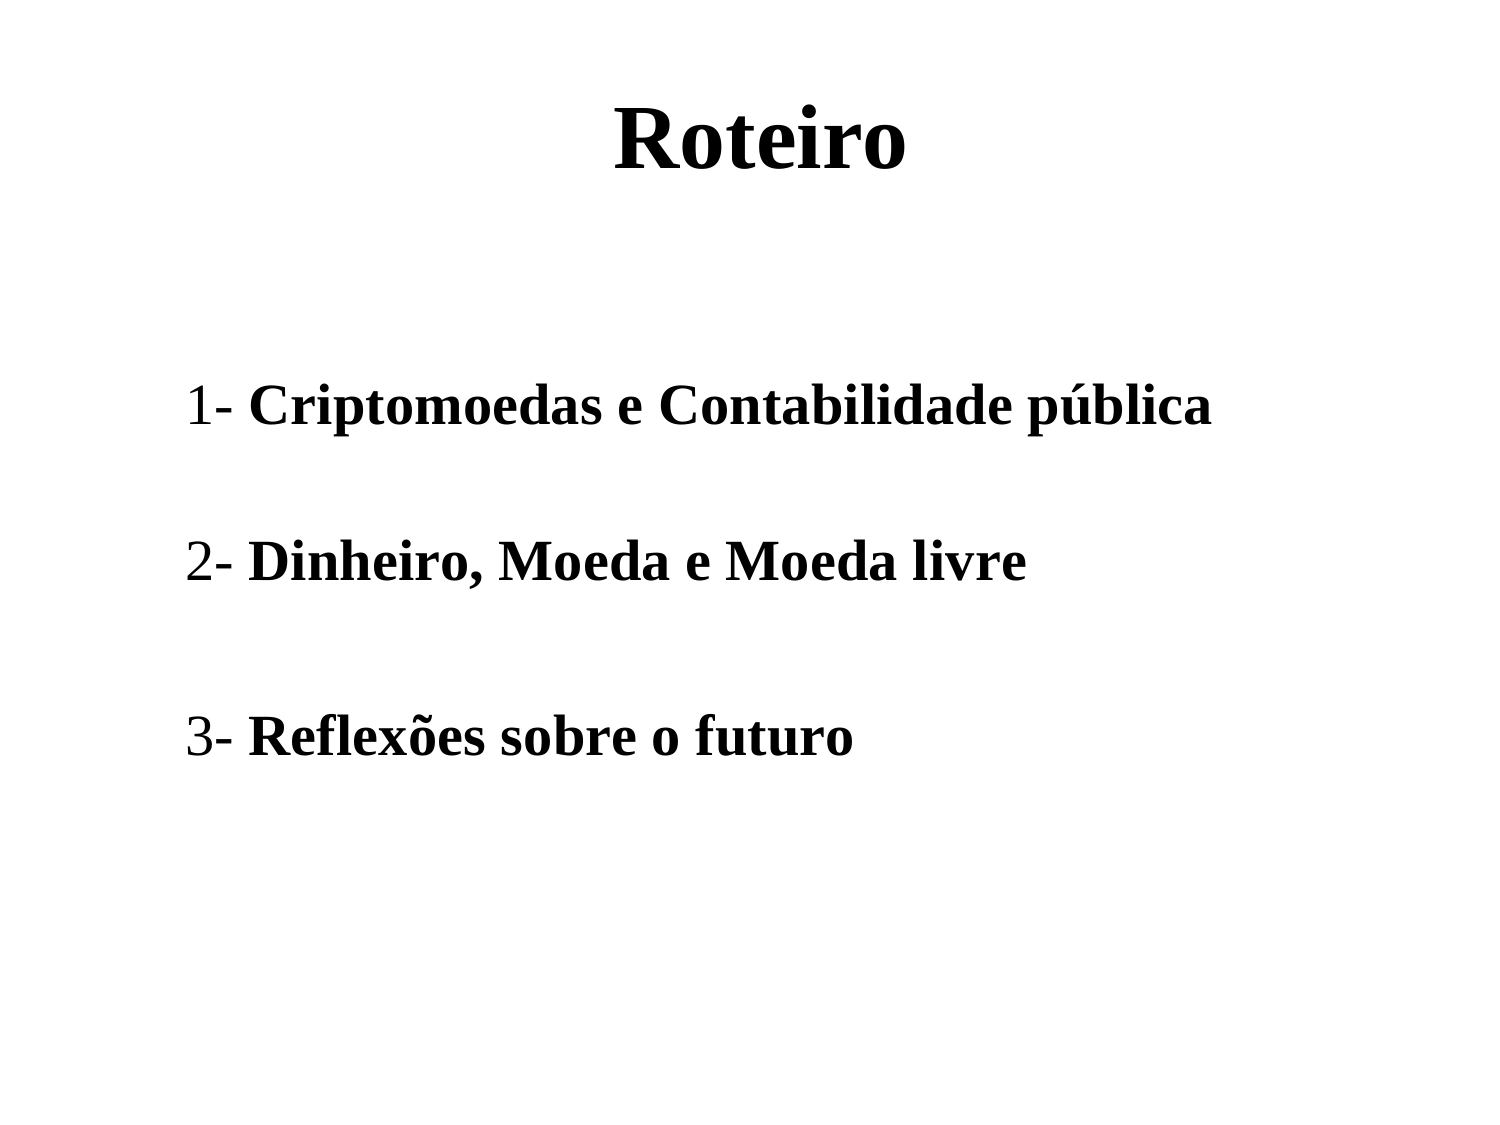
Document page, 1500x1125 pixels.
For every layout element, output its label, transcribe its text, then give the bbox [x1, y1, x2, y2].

title Roteiro [97, 63, 1426, 214]
text_box 1- Criptomoedas e Contabilidade pública 2- Dinheiro, Moeda e Moeda livre 3- Reflexões sobre o futuro [170, 269, 1348, 776]
